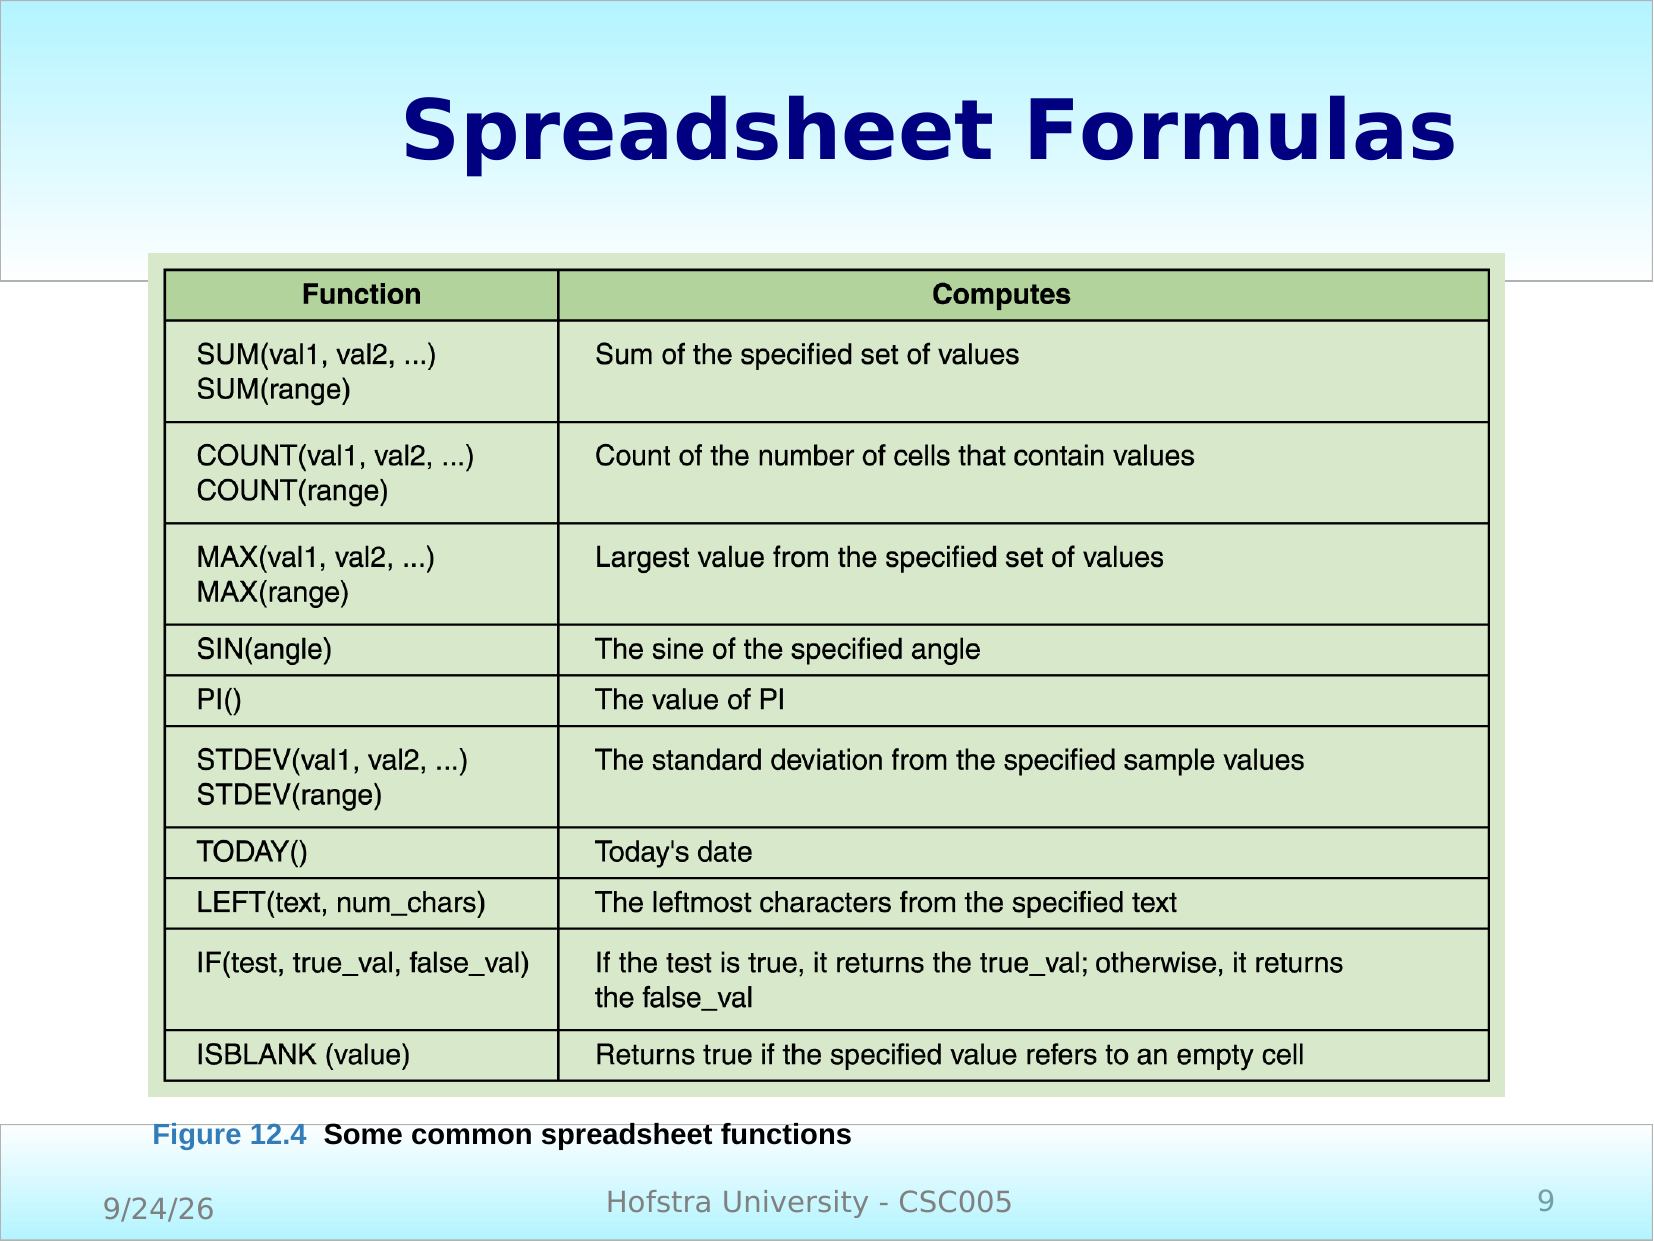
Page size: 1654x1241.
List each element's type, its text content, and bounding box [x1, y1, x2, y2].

picture [148, 253, 1505, 1097]
title Spreadsheet Formulas [247, 27, 1612, 235]
text_box Figure 12.4 Some common spreadsheet functions [137, 1110, 1061, 1159]
